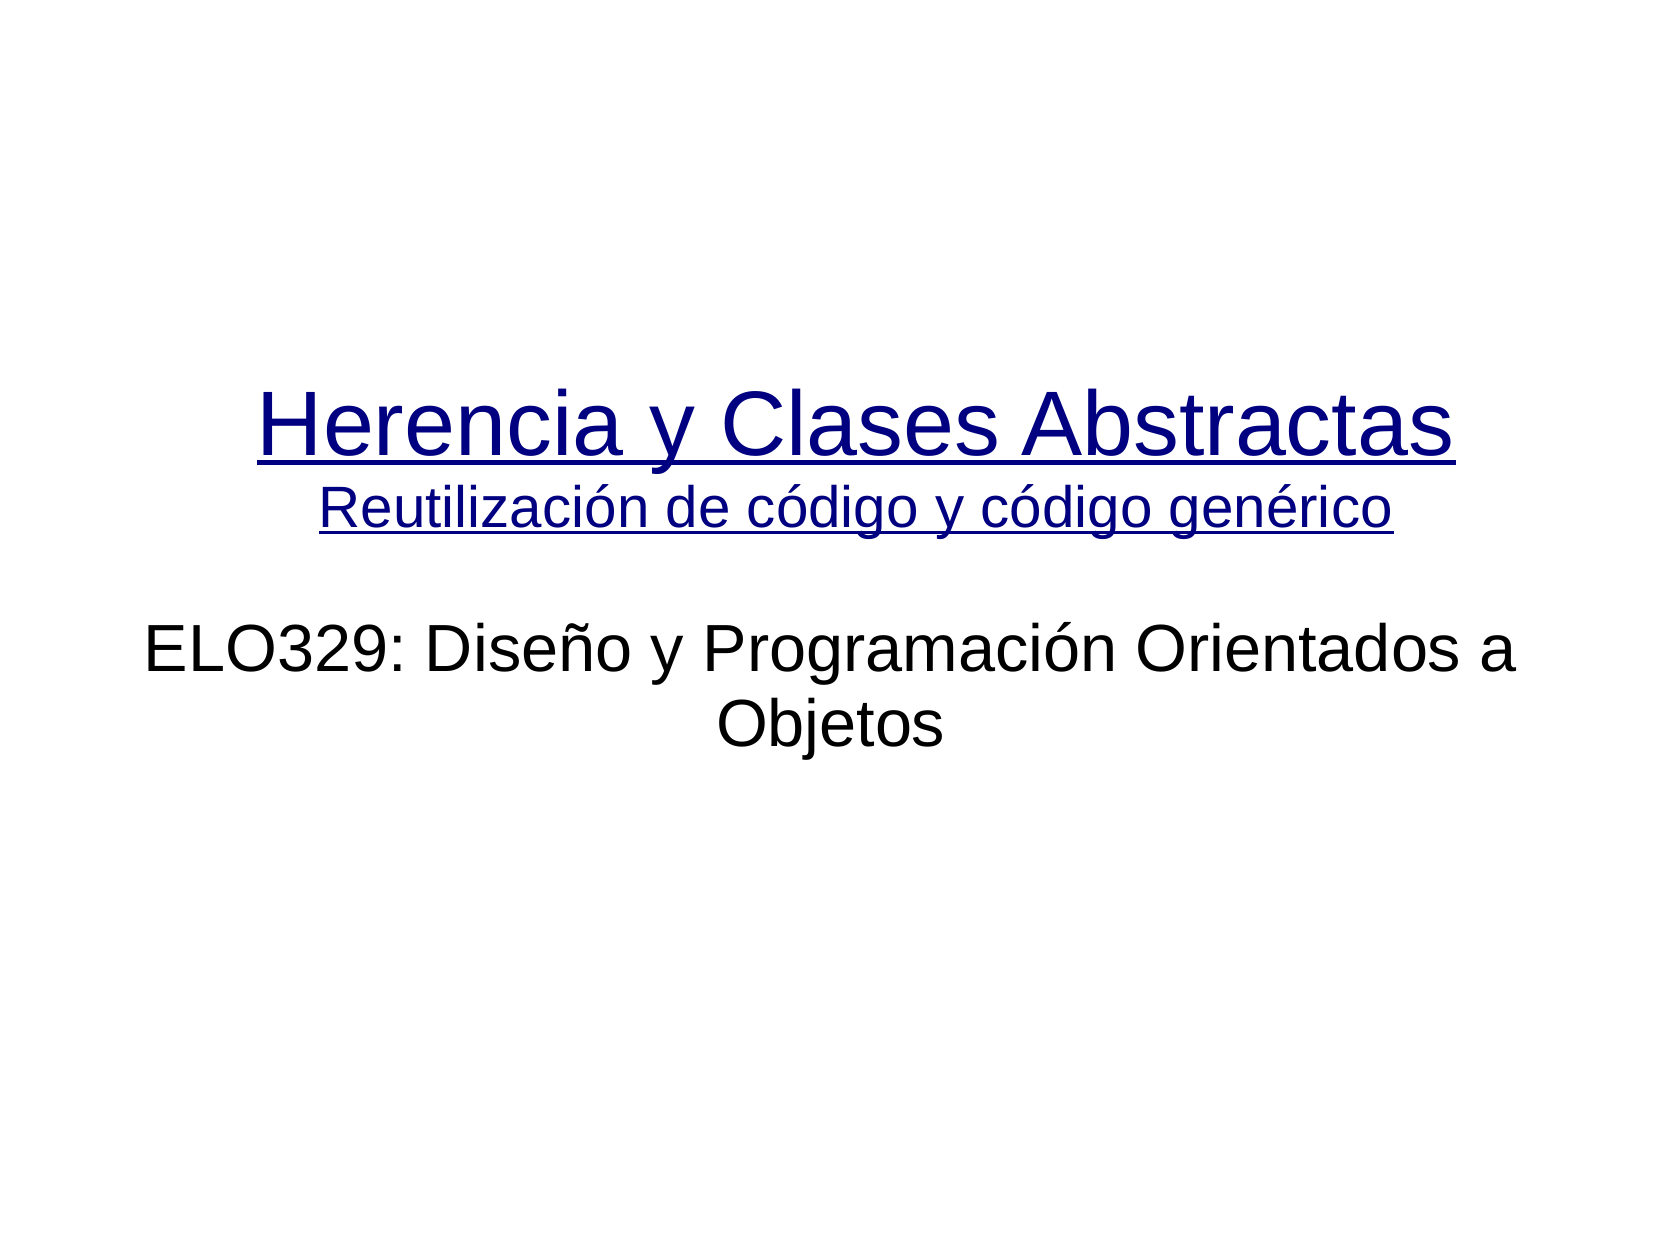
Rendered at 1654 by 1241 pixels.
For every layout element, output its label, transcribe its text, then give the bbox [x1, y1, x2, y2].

subtitle ELO329: Diseño y Programación Orientados a Objetos [86, 562, 1576, 959]
title Herencia y Clases Abstractas Reutilización de código y código genérico [112, 362, 1601, 550]
